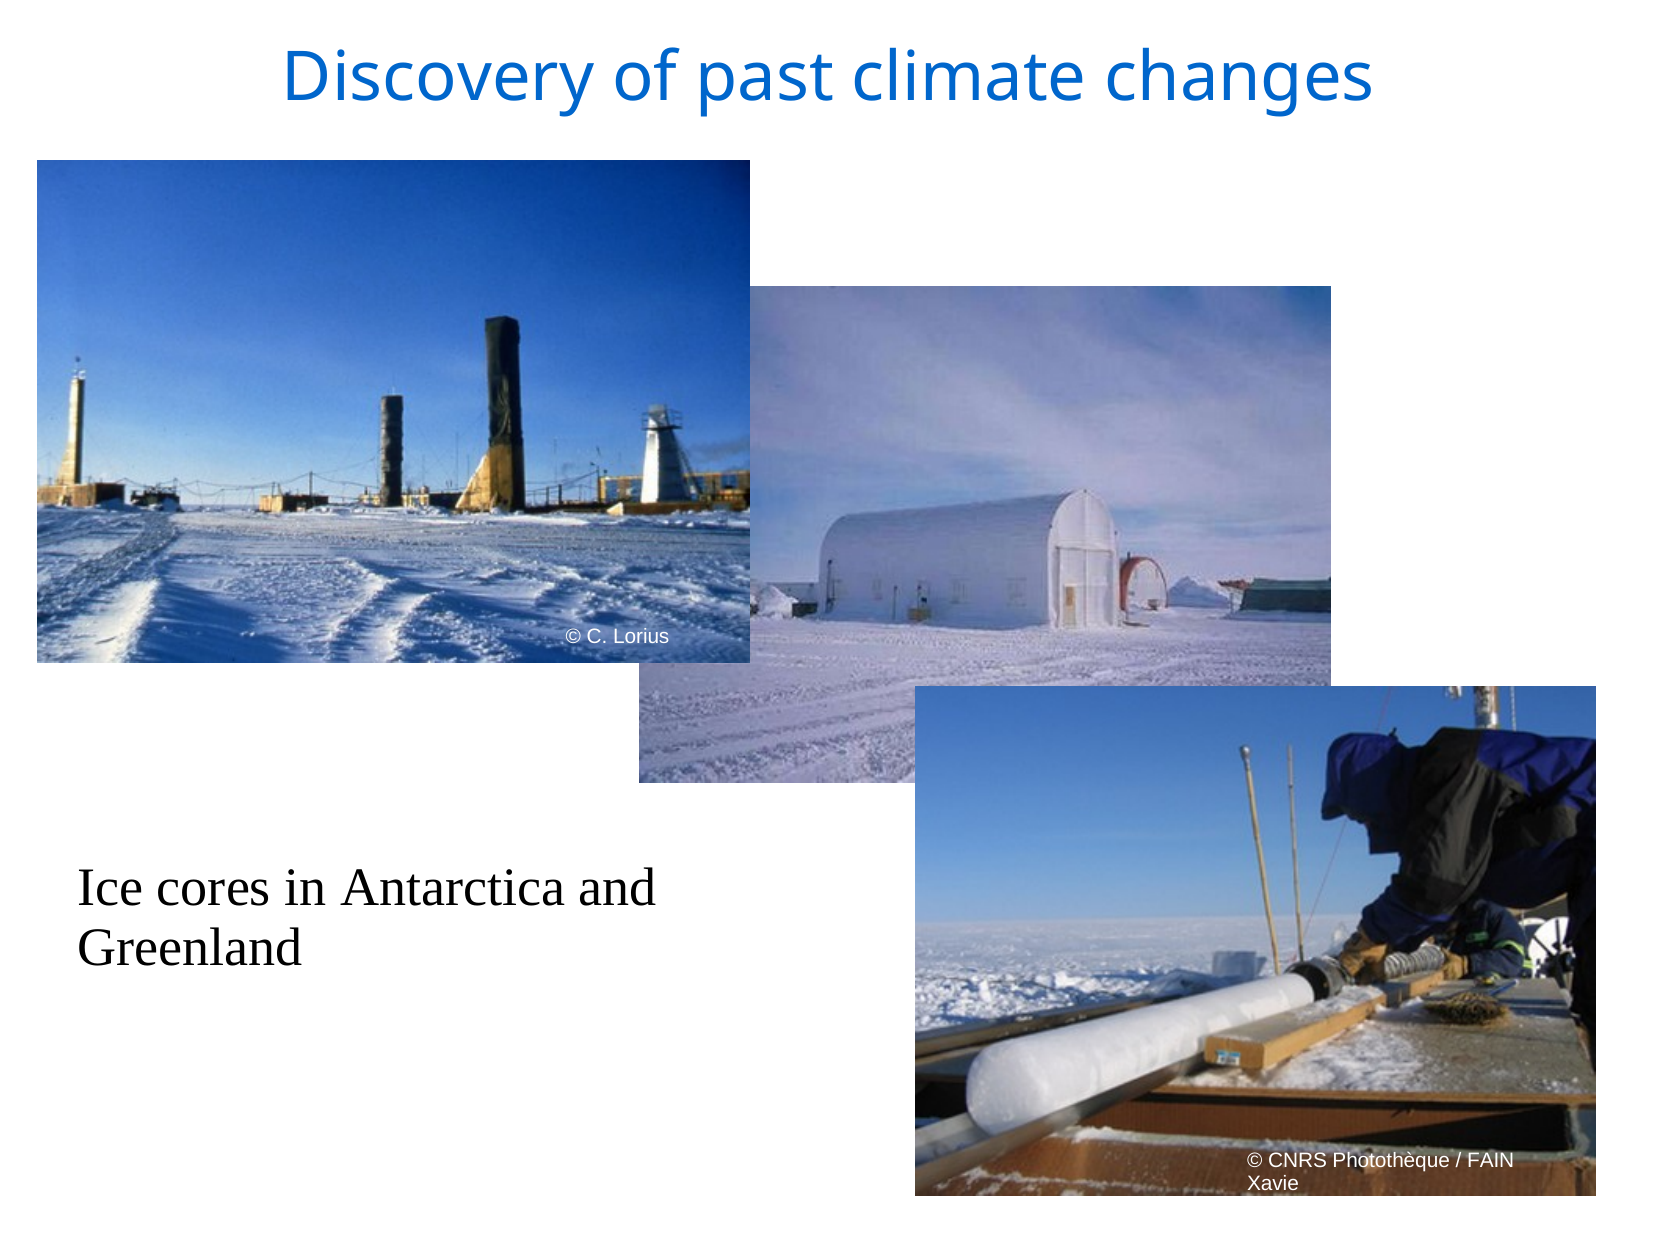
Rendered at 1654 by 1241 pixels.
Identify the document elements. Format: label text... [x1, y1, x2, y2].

text_box © C. Lorius [550, 617, 708, 679]
title Discovery of past climate changes [39, 32, 1618, 126]
text_box Ice cores in Antarctica and Greenland [62, 849, 789, 985]
text_box © CNRS Photothèque / FAIN Xavie [1232, 1141, 1586, 1180]
picture [37, 160, 1596, 1196]
